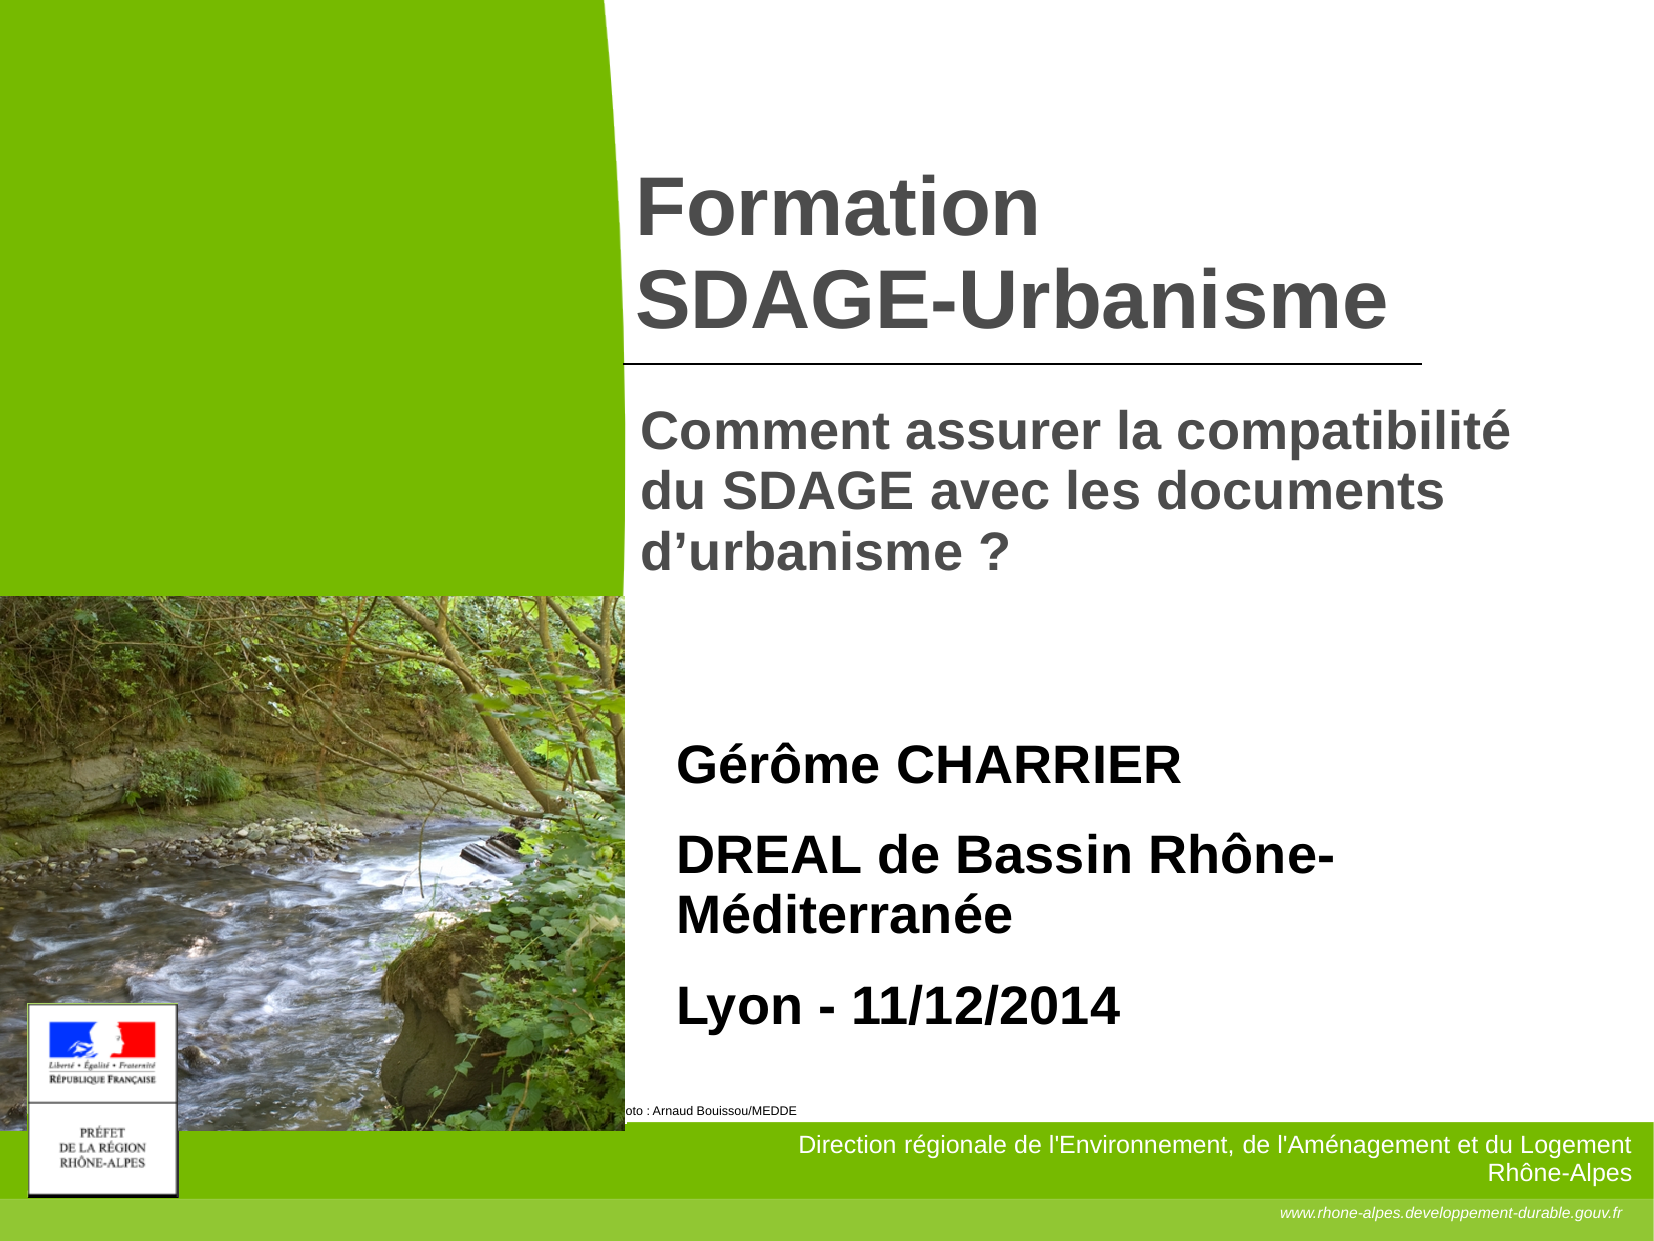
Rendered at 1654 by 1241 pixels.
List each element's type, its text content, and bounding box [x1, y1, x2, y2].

picture [0, 0, 1654, 1241]
title Comment assurer la compatibilité du SDAGE avec les documents d’urbanisme ? [640, 343, 1585, 639]
subtitle Gérôme CHARRIER DREAL de Bassin Rhône-Méditerranée Lyon - 11/12/2014 [676, 734, 1464, 1036]
title Formation SDAGE-Urbanisme [635, 159, 1580, 440]
